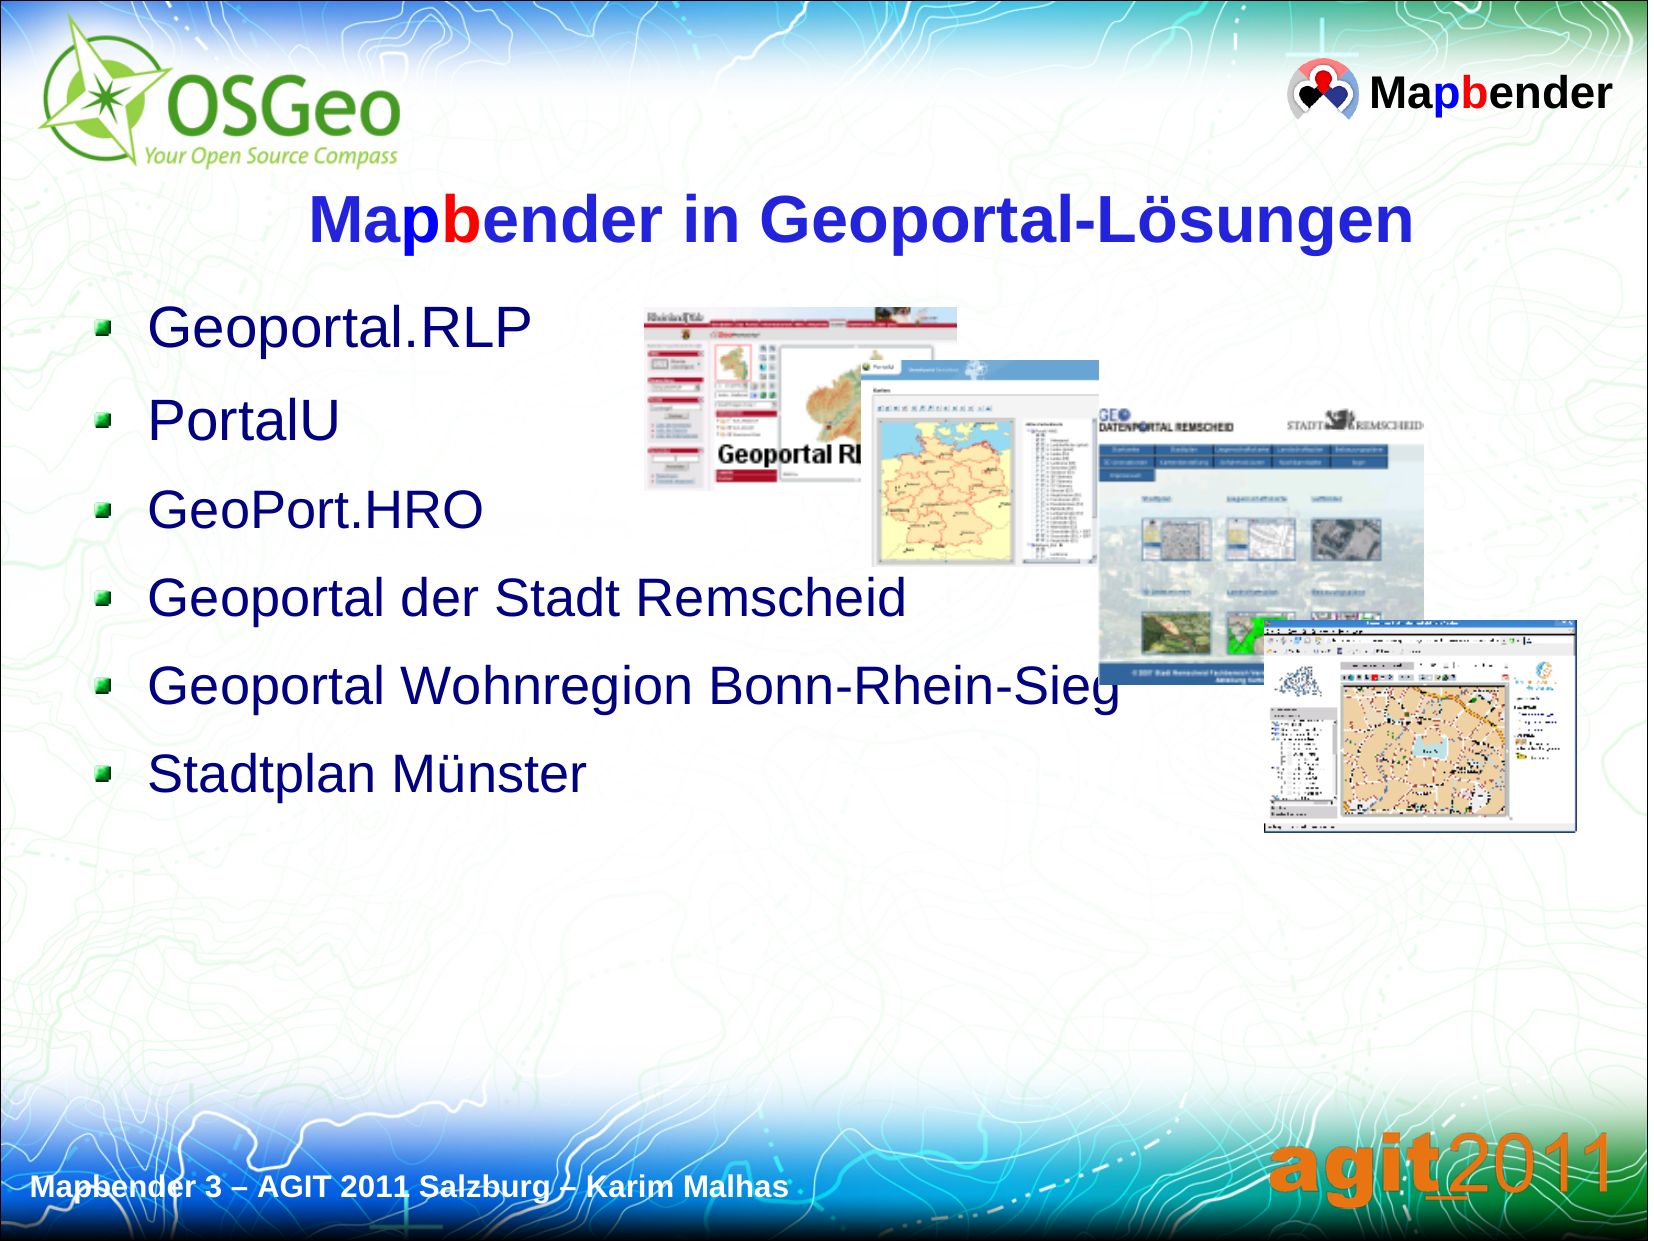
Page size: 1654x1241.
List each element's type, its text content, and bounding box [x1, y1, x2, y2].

list Geoportal.RLP PortalU GeoPort.HRO Geoportal der Stadt Remscheid Geoportal Wohnregion Bonn-Rhein-Sieg Stadtplan Münster [76, 295, 1565, 1114]
picture [1, 1, 1647, 1240]
title Mapbender in Geoportal-Lösungen [118, 132, 1607, 308]
